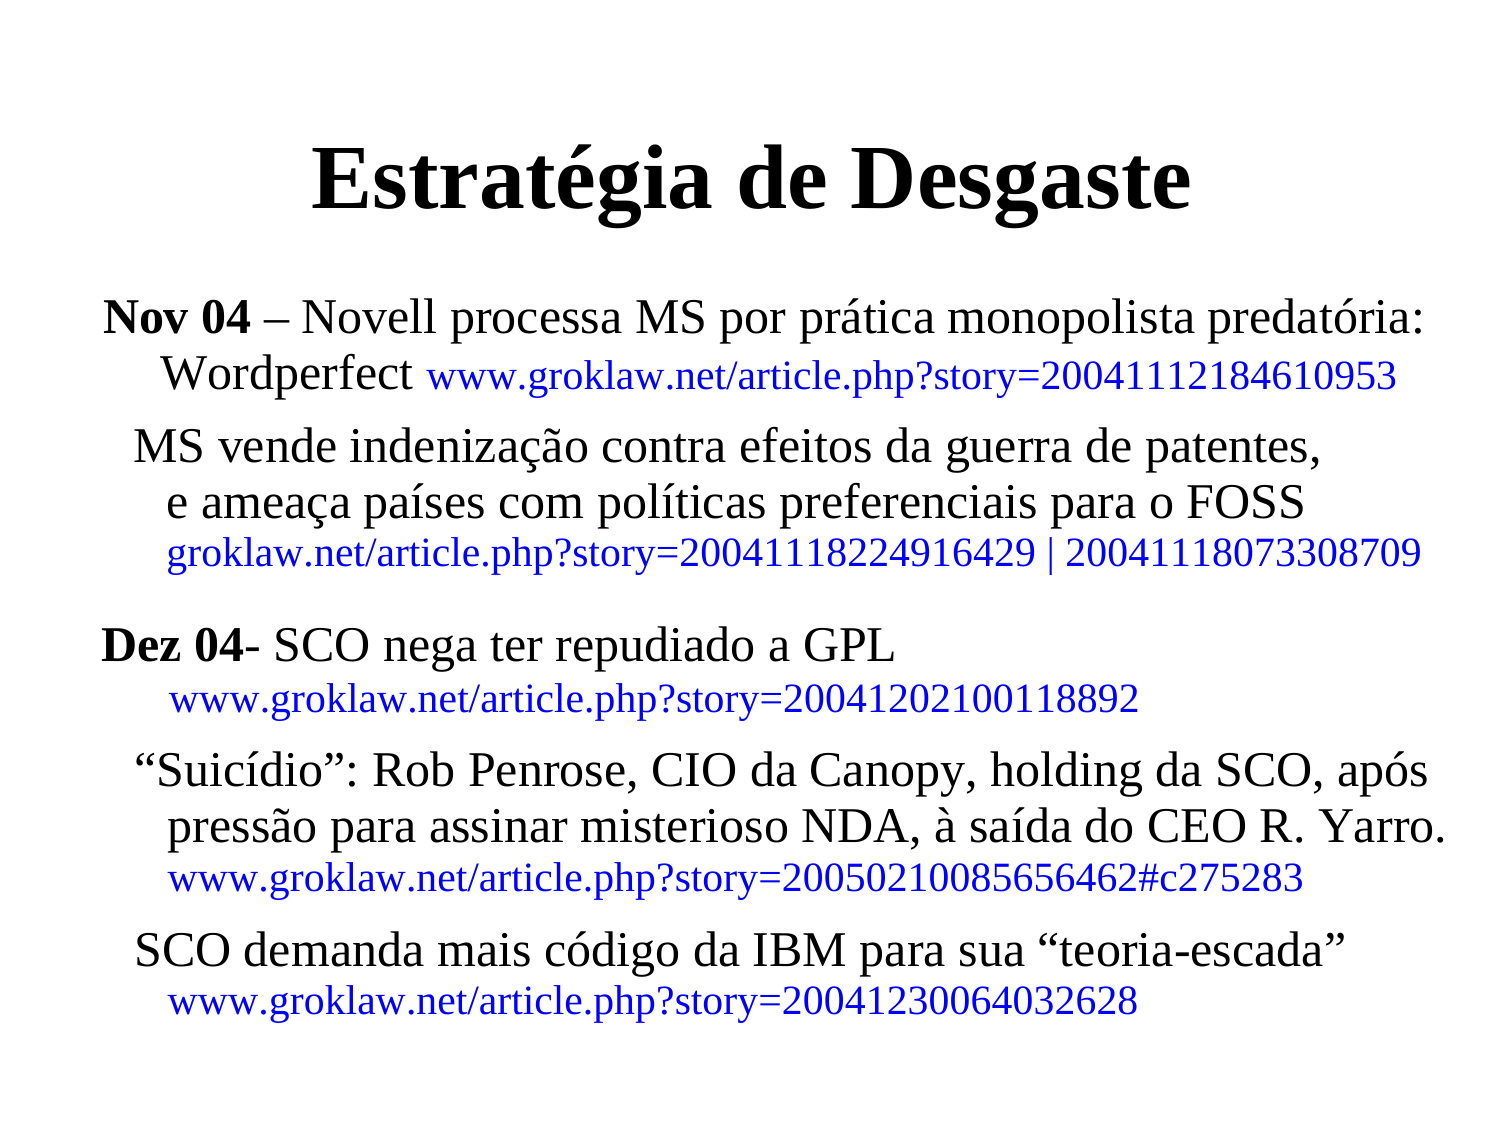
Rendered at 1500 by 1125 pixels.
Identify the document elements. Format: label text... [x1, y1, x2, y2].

text_box Nov 04 – Novell processa MS por prática monopolista predatória: Wordperfect www.groklaw.net/article.php?story=20041112184610953 MS vende indenização contra efeitos da guerra de patentes, e ameaça países com políticas preferenciais para o FOSS groklaw.net/article.php?story=20041118224916429 | 20041118073308709 Dez 04- SCO nega ter repudiado a GPL www.groklaw.net/article.php?story=20041202100118892 “Suicídio”: Rob Penrose, CIO da Canopy, holding da SCO, após pressão para assinar misterioso NDA, à saída do CEO R. Yarro. www.groklaw.net/article.php?story=20050210085656462#c275283 SCO demanda mais código da IBM para sua “teoria-escada” www.groklaw.net/article.php?story=20041230064032628 [100, 285, 1500, 1044]
title Estratégia de Desgaste [115, 81, 1391, 269]
